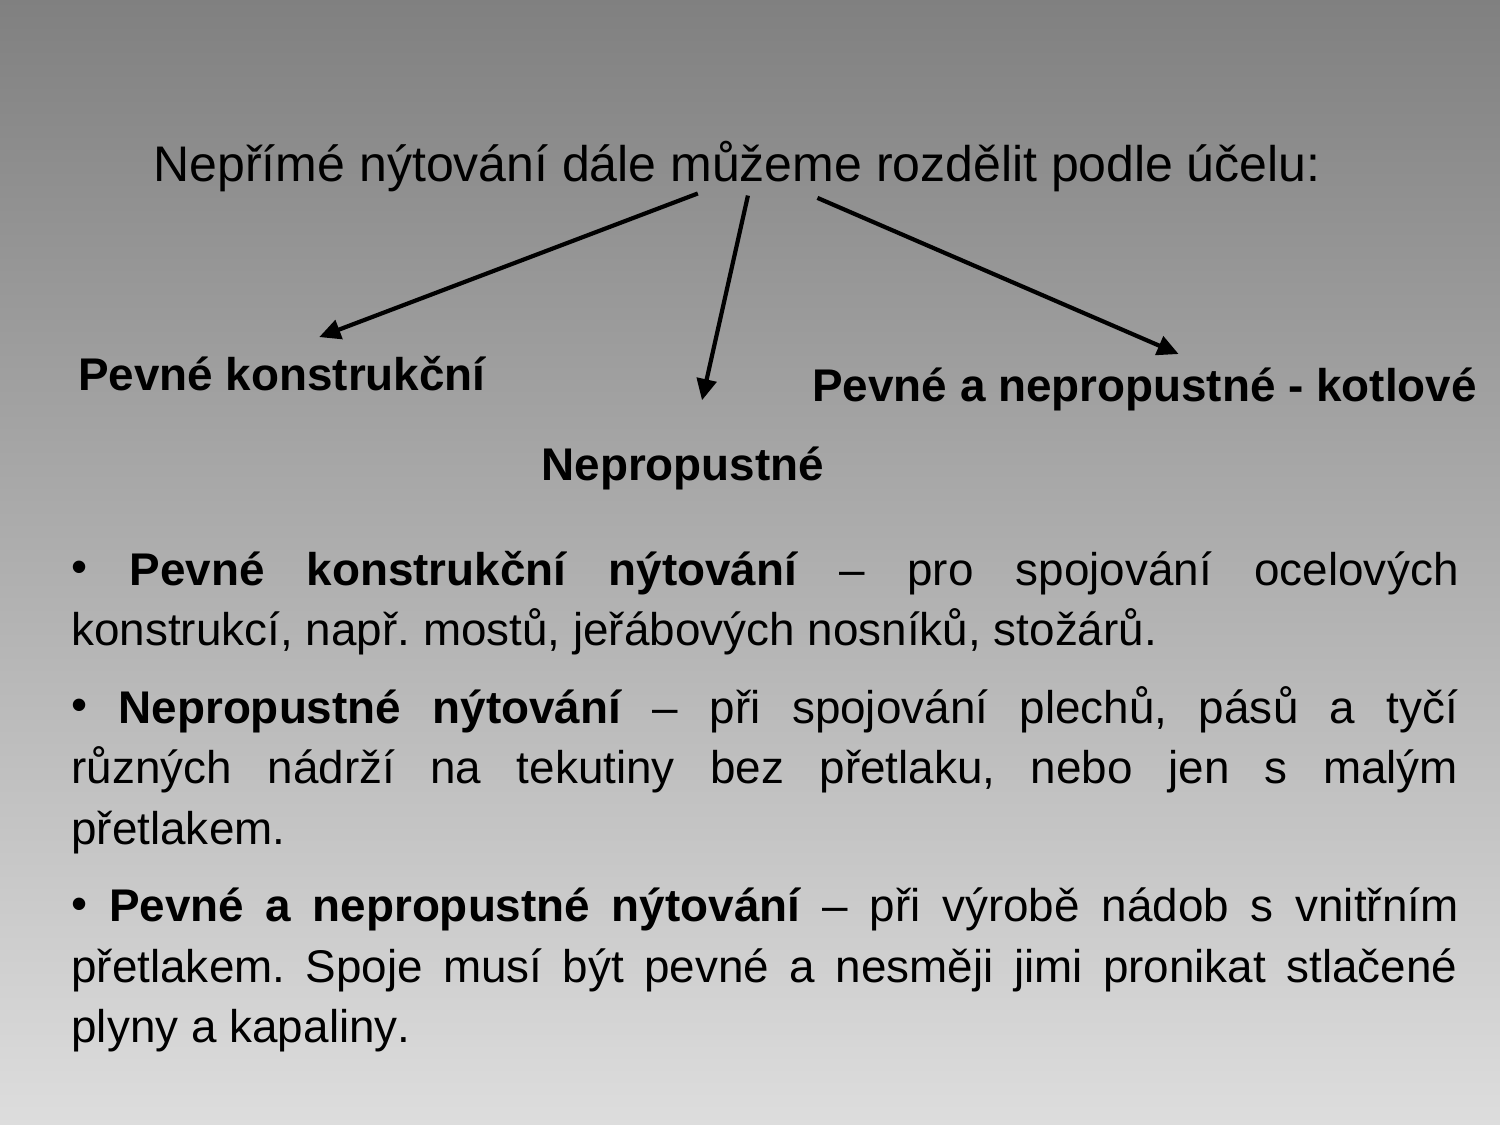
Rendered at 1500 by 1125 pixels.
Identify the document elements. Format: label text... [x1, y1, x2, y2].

text_box Pevné konstrukční nýtování – pro spojování ocelových konstrukcí, např. mostů, jeřábových nosníků, stožárů. Nepropustné nýtování – při spojování plechů, pásů a tyčí různých nádrží na tekutiny bez přetlaku, nebo jen s malým přetlakem. Pevné a nepropustné nýtování – při výrobě nádob s vnitřním přetlakem. Spoje musí být pevné a nesměji jimi pronikat stlačené plyny a kapaliny. [56, 526, 1474, 1060]
text_box Pevné a nepropustné - kotlové [797, 347, 1500, 419]
text_box Pevné konstrukční [63, 336, 540, 408]
text_box Nepřímé nýtování dále můžeme rozdělit podle účelu: [139, 123, 1377, 200]
text_box Nepropustné [526, 426, 840, 498]
